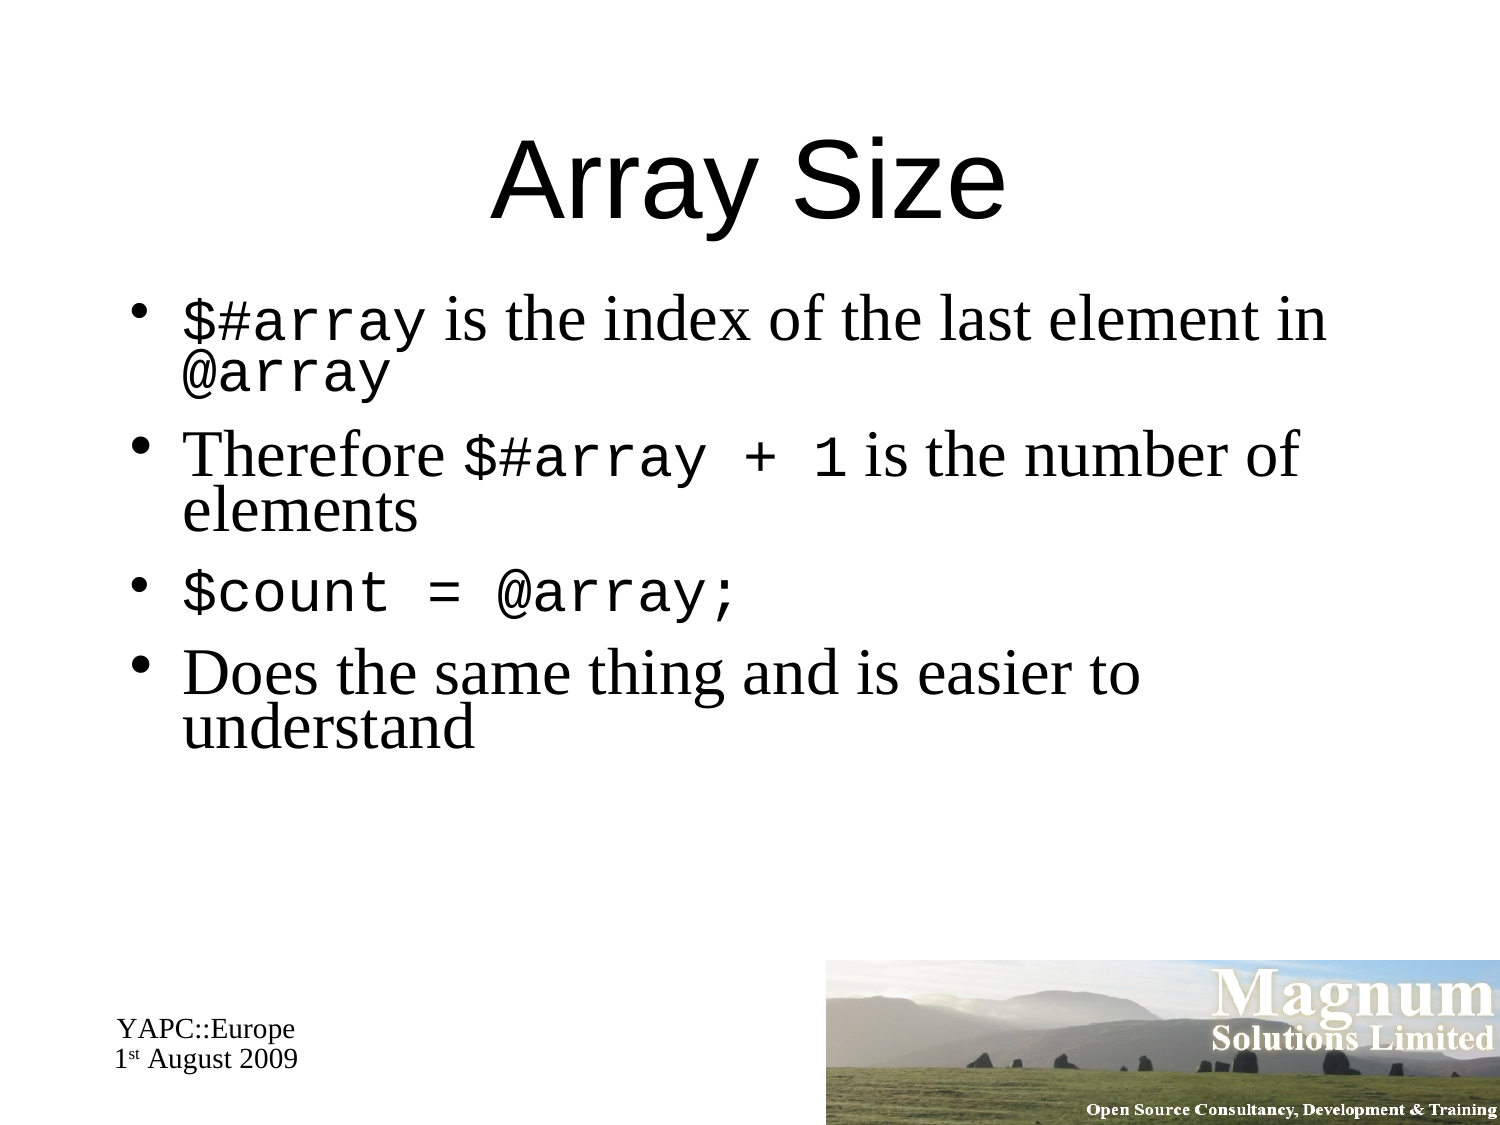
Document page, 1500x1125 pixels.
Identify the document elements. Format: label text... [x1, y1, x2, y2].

list $#array is the index of the last element in @array Therefore $#array + 1 is the number of elements $count = @array; Does the same thing and is easier to understand [112, 295, 1388, 781]
title Array Size [112, 62, 1388, 250]
picture [826, 960, 1500, 1125]
